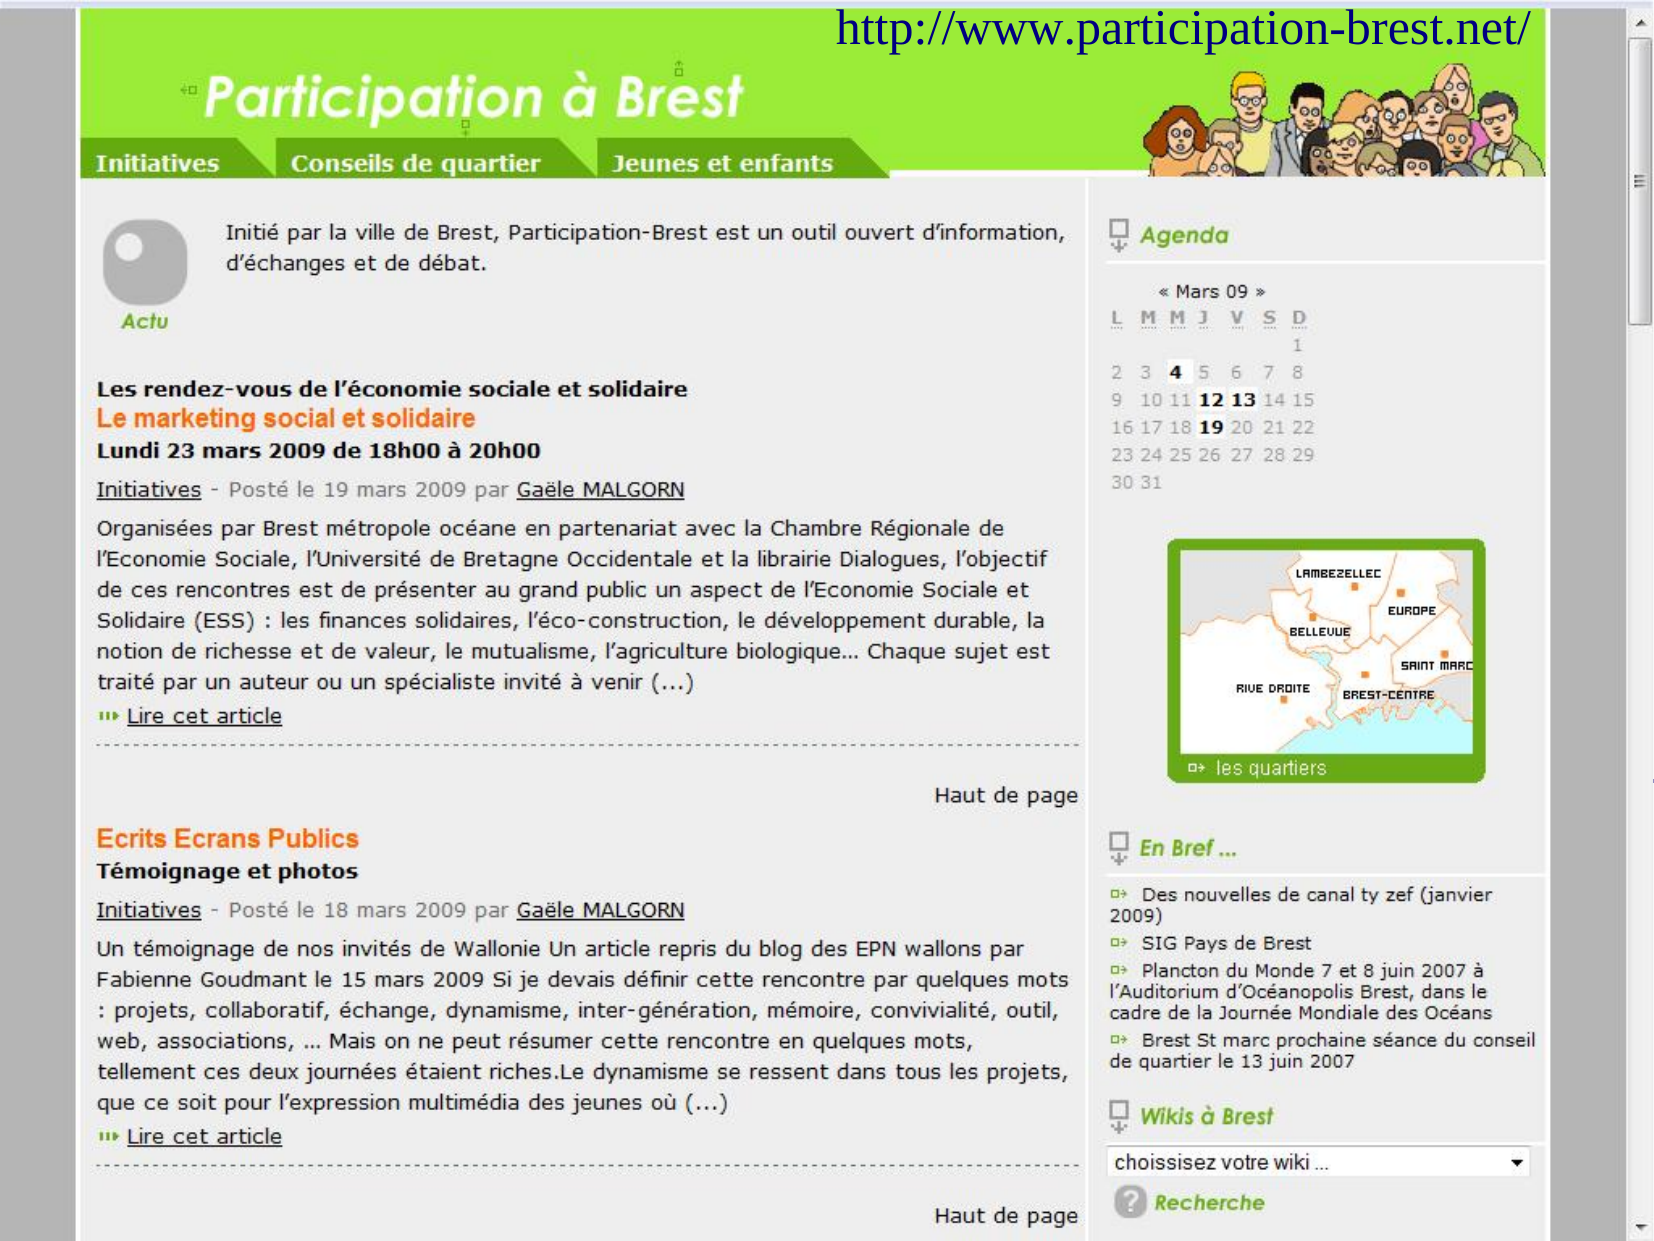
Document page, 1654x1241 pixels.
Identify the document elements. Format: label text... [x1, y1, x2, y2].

text_box http://www.participation-brest.net/ [835, 0, 1560, 134]
picture [0, 0, 1654, 1241]
